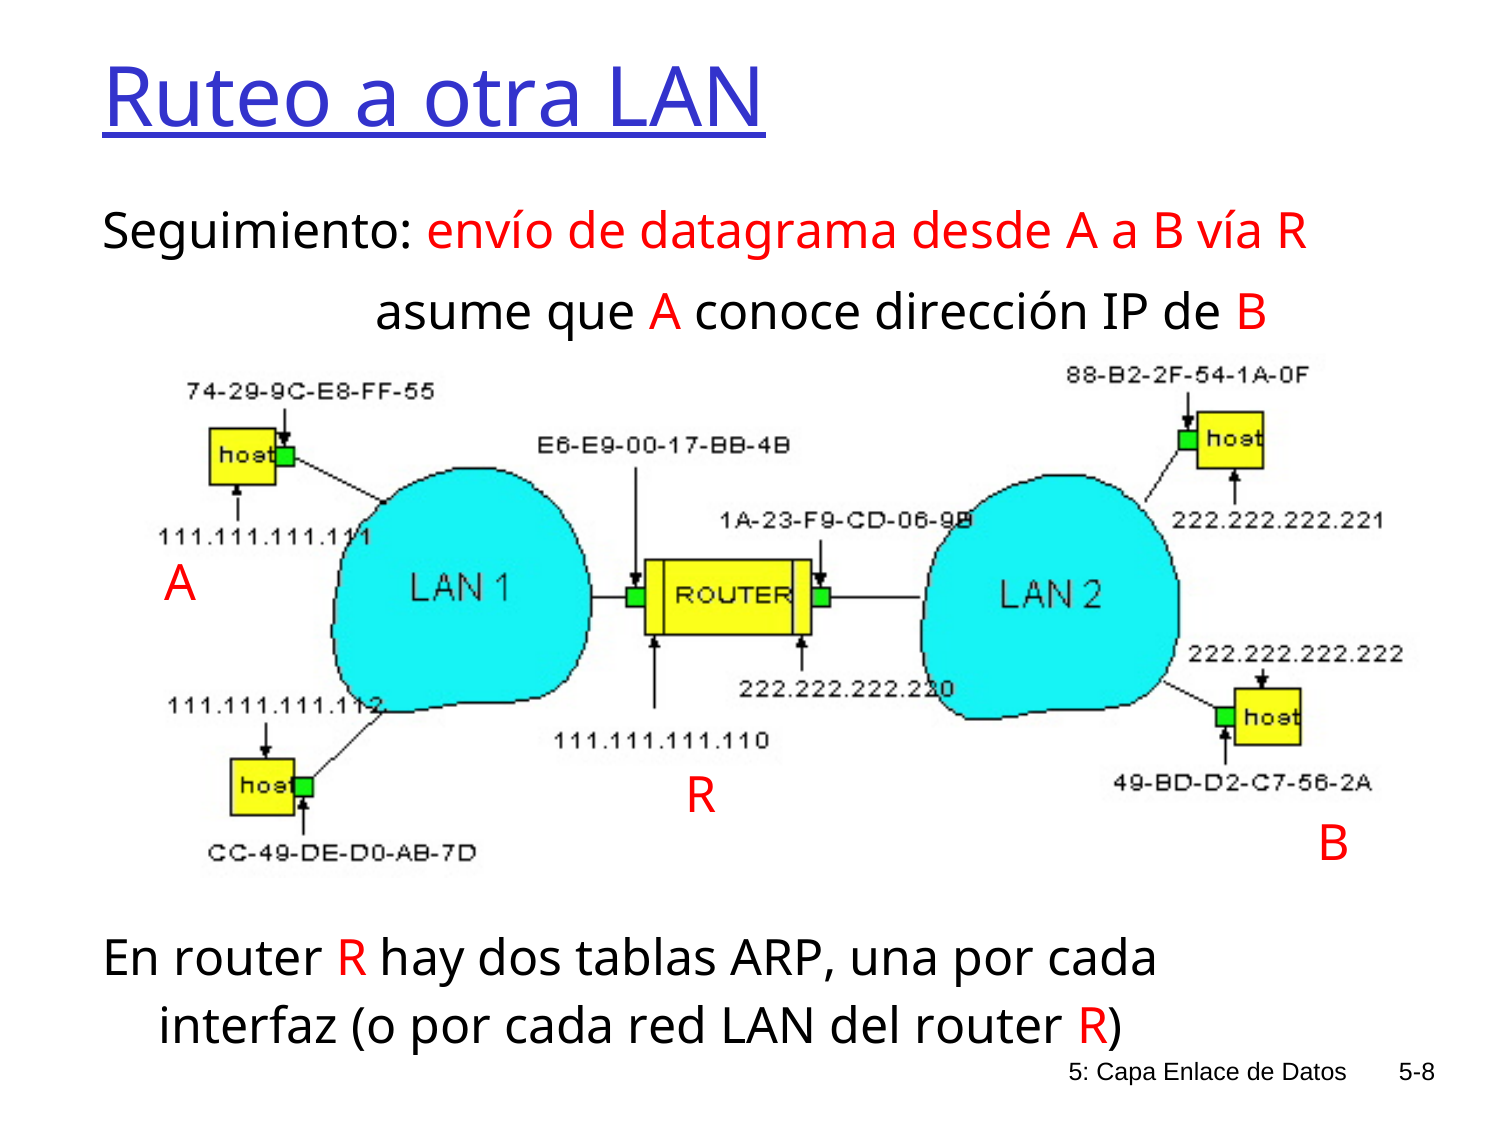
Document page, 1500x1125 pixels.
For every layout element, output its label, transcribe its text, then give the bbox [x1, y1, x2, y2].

picture [1363, 353, 1438, 878]
list Seguimiento: envío de datagrama desde A a B vía R asume que A conoce dirección IP de B En router R hay dos tablas ARP, una por cada interfaz (o por cada red LAN del router R) [87, 187, 1363, 1080]
text_box A [149, 542, 212, 619]
text_box B [1302, 802, 1365, 878]
title Ruteo a otra LAN [87, 0, 1363, 187]
text_box R [670, 754, 732, 831]
